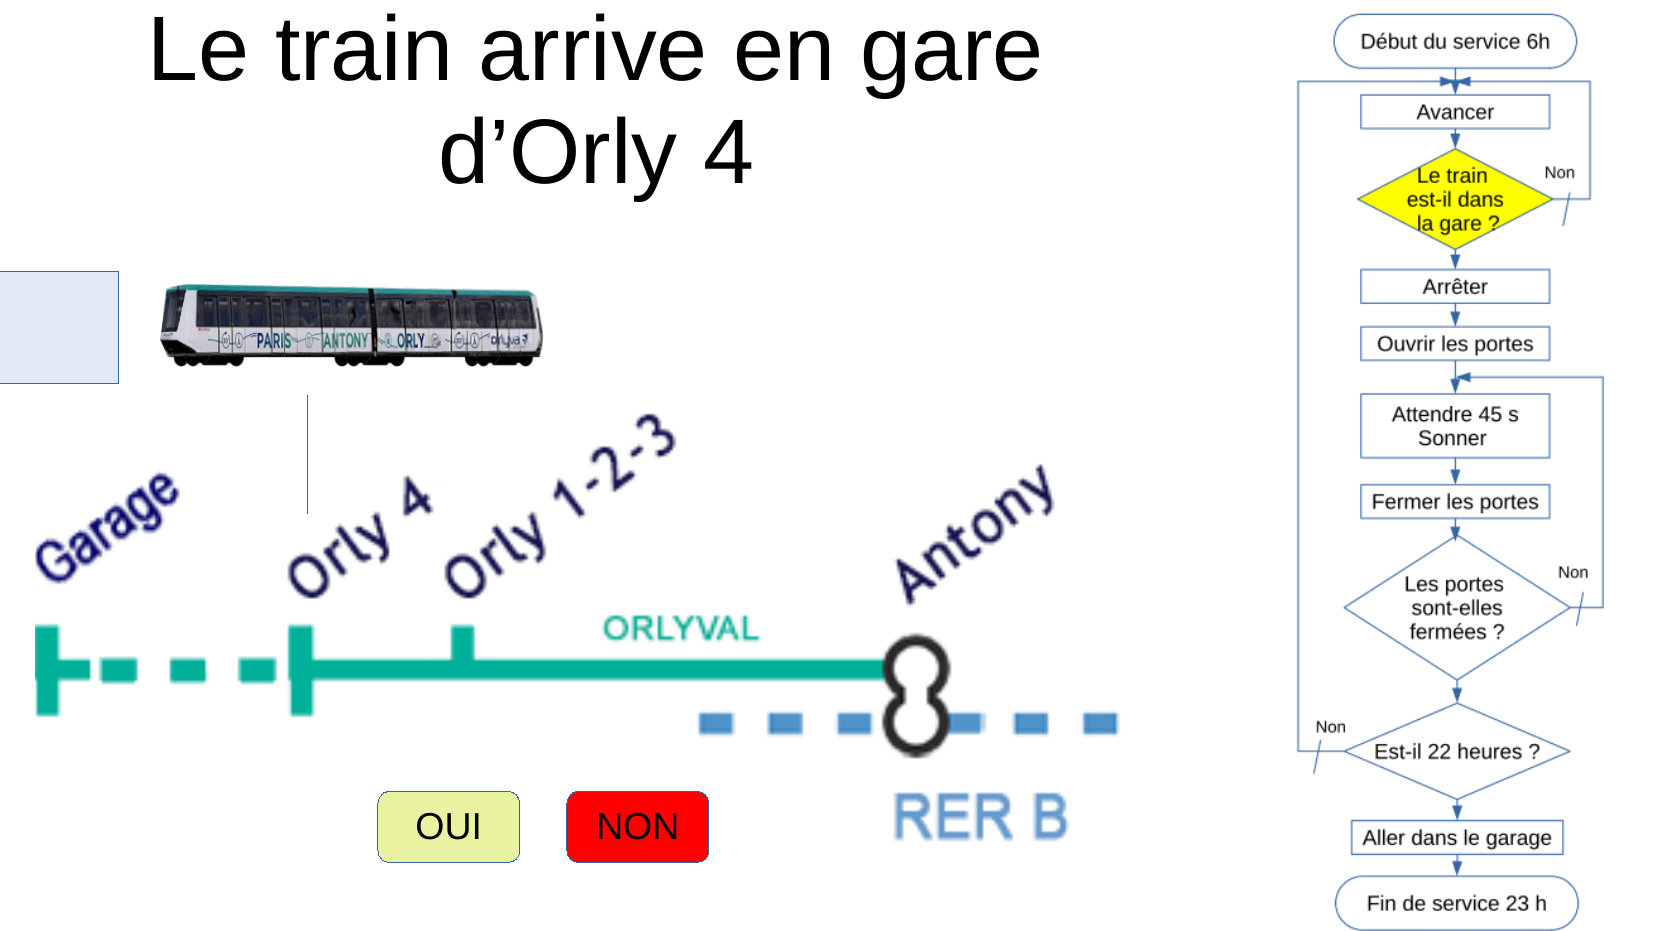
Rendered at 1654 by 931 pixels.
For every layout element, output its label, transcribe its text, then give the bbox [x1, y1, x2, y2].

text_box OUI [377, 791, 520, 863]
picture [159, 283, 543, 367]
text_box [0, 271, 119, 384]
text_box NON [566, 791, 709, 863]
picture [1287, 5, 1628, 931]
title Le train arrive en gare d’Orly 4 [35, 0, 1158, 203]
picture [35, 383, 1123, 886]
